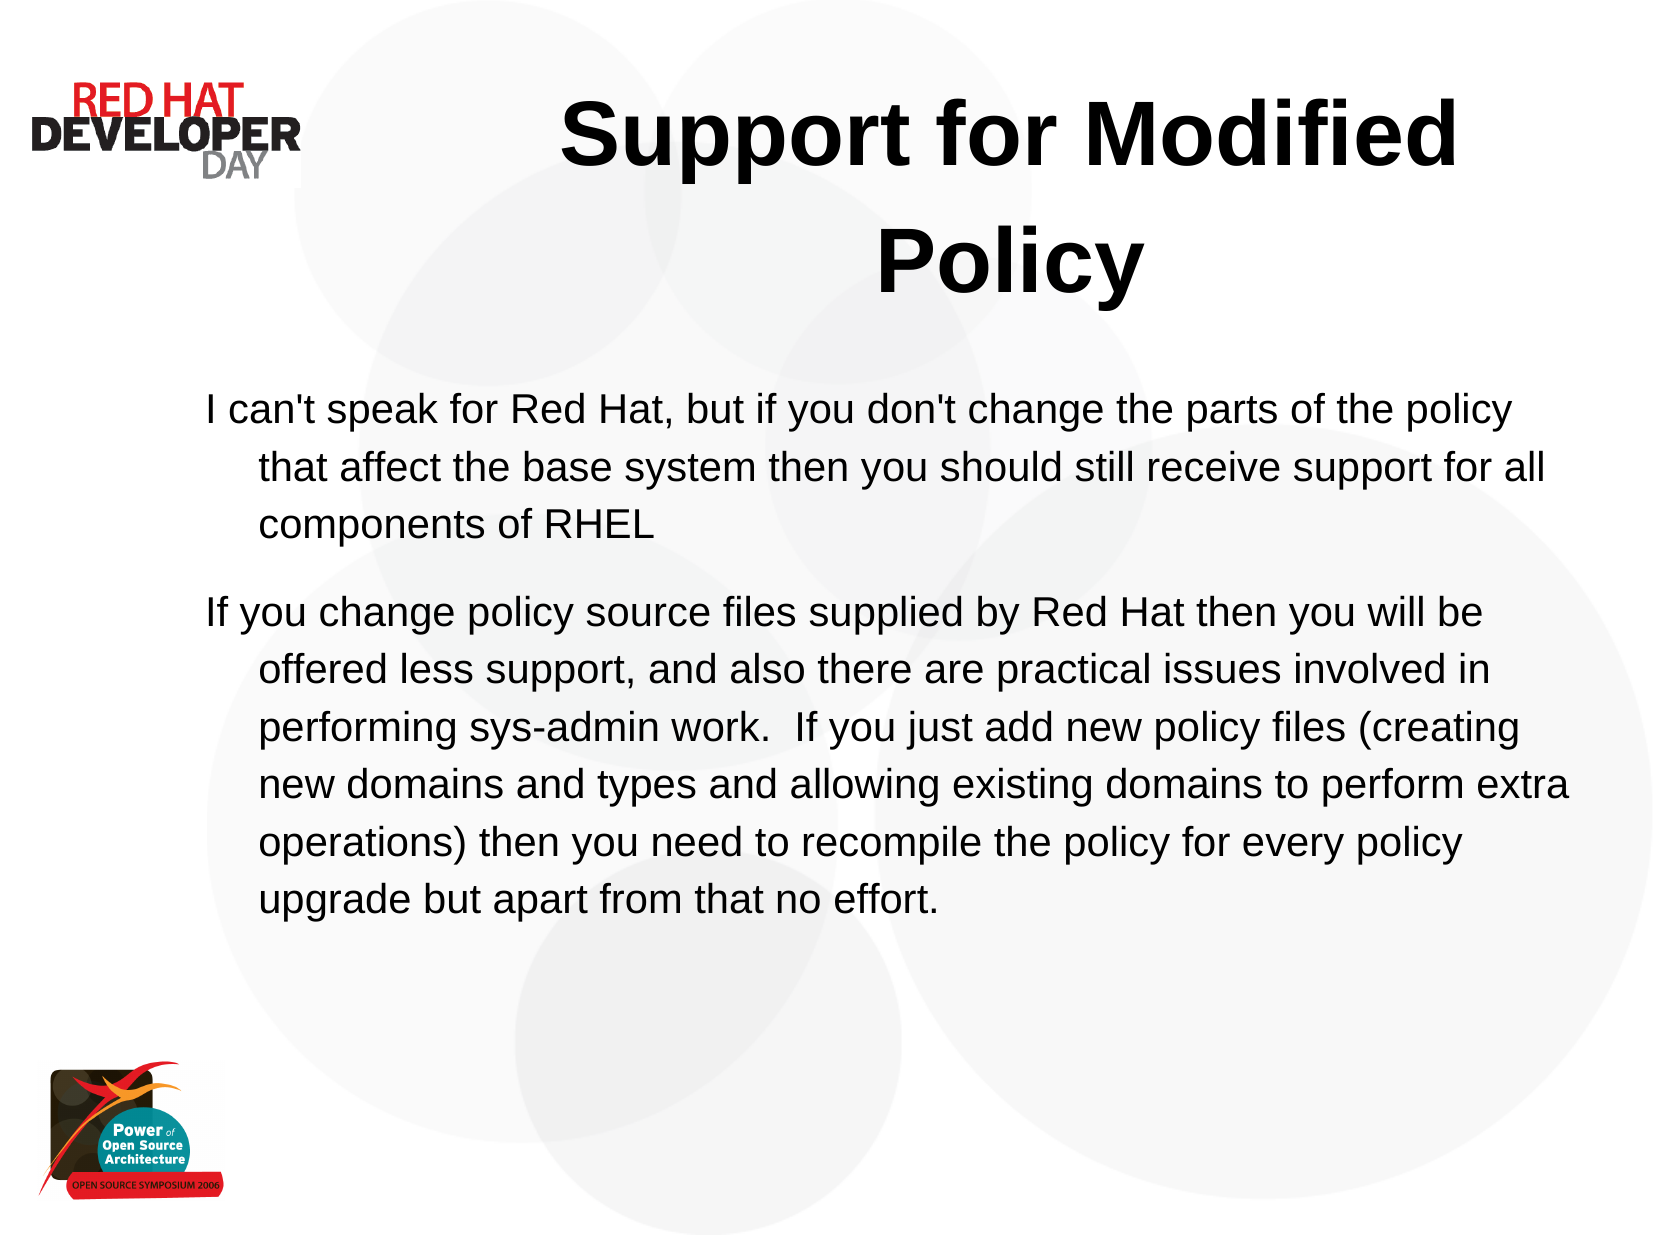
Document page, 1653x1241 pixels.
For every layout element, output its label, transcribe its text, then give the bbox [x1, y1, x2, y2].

title Support for Modified Policy [449, 30, 1571, 341]
list I can't speak for Red Hat, but if you don't change the parts of the policy that affect the base system then you should still receive support for all components of RHEL If you change policy source files supplied by Red Hat then you will be offered less support, and also there are practical issues involved in performing sys-admin work. If you just add new policy files (creating new domains and types and allowing existing domains to perform extra operations) then you need to recompile the policy for every policy upgrade but apart from that no effort. [187, 374, 1571, 1109]
picture [28, 0, 1653, 1235]
